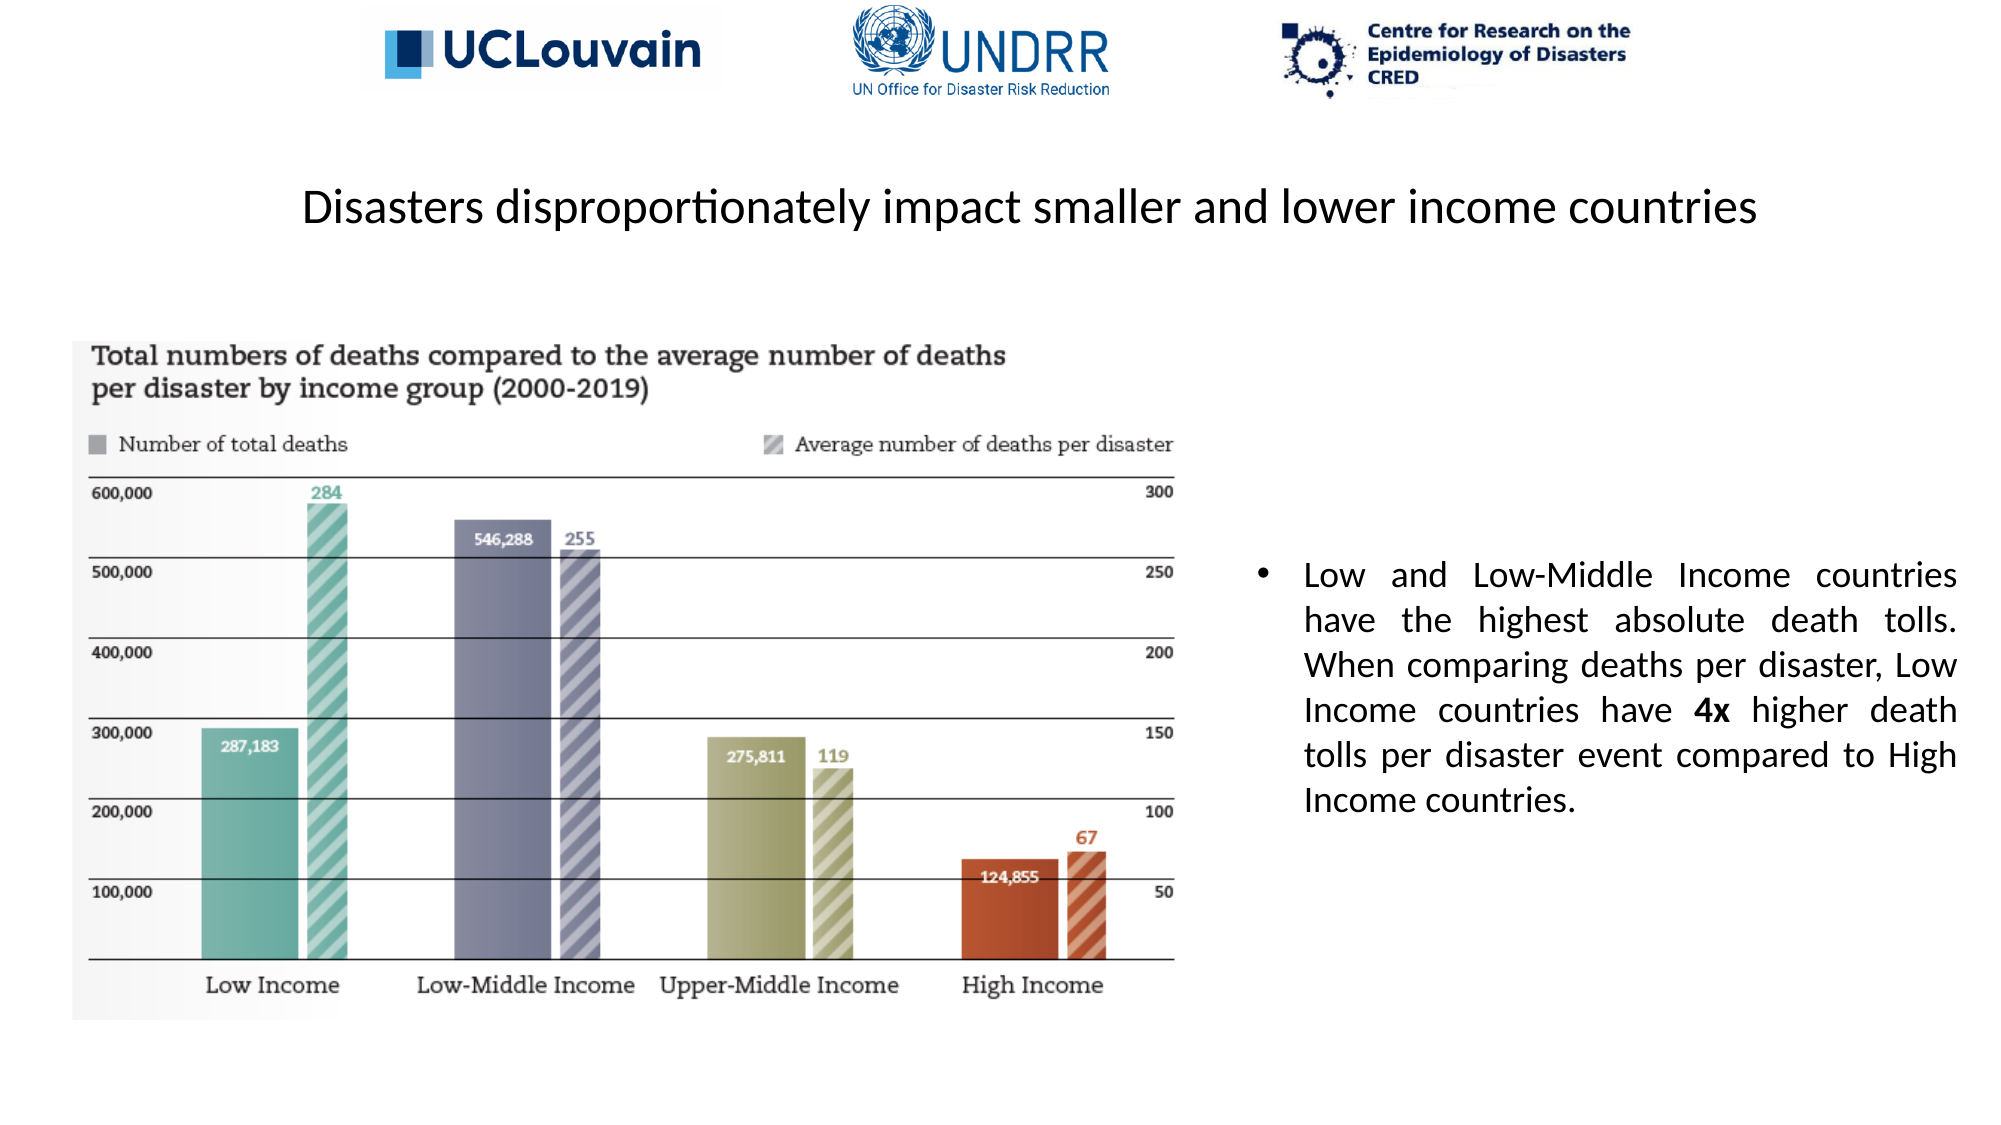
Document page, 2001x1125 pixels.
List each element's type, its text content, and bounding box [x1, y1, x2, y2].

text_box Low and Low-Middle Income countries have the highest absolute death tolls. When comparing deaths per disaster, Low Income countries have 4x higher death tolls per disaster event compared to High Income countries. [1242, 542, 1973, 918]
picture [72, 341, 1216, 1020]
subtitle Disasters disproportionately impact smaller and lower income countries [280, 172, 1781, 445]
picture [361, 0, 1639, 110]
